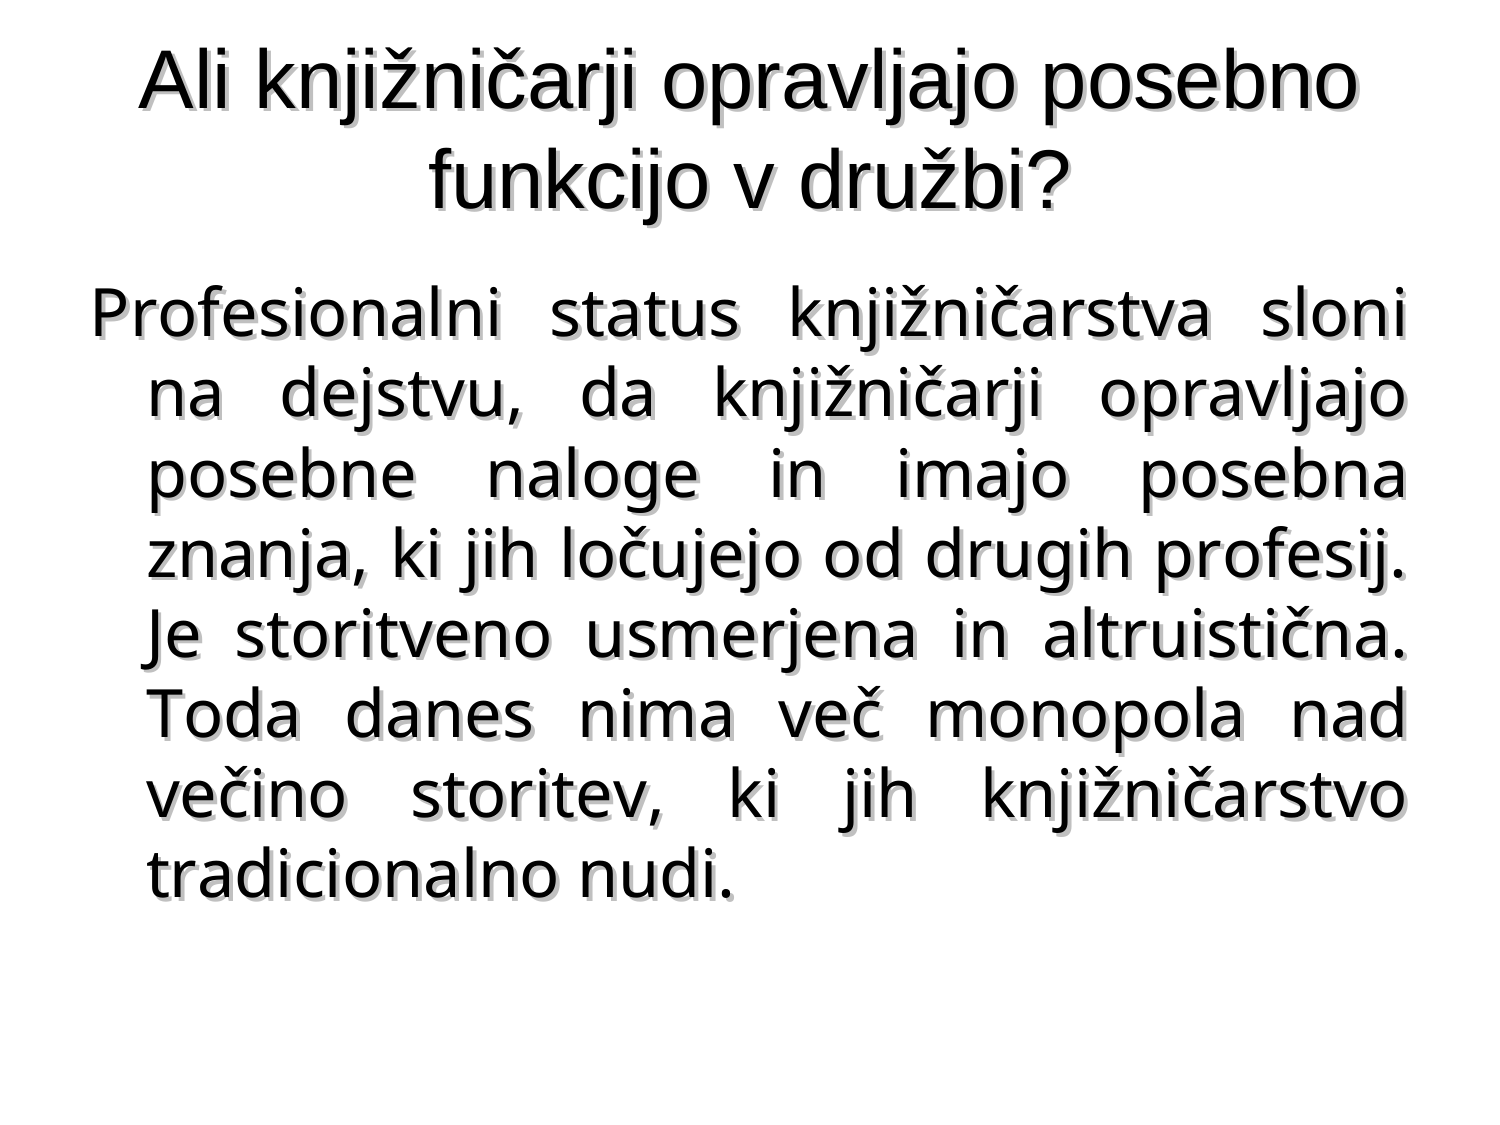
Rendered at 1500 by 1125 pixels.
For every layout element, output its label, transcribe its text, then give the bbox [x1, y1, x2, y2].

title Ali knjižničarji opravljajo posebno funkcijo v družbi? [75, 17, 1426, 233]
list Profesionalni status knjižničarstva sloni na dejstvu, da knjižničarji opravljajo posebne naloge in imajo posebna znanja, ki jih ločujejo od drugih profesij. Je storitveno usmerjena in altruistična. Toda danes nima več monopola nad večino storitev, ki jih knjižničarstvo tradicionalno nudi. [75, 262, 1426, 1006]
